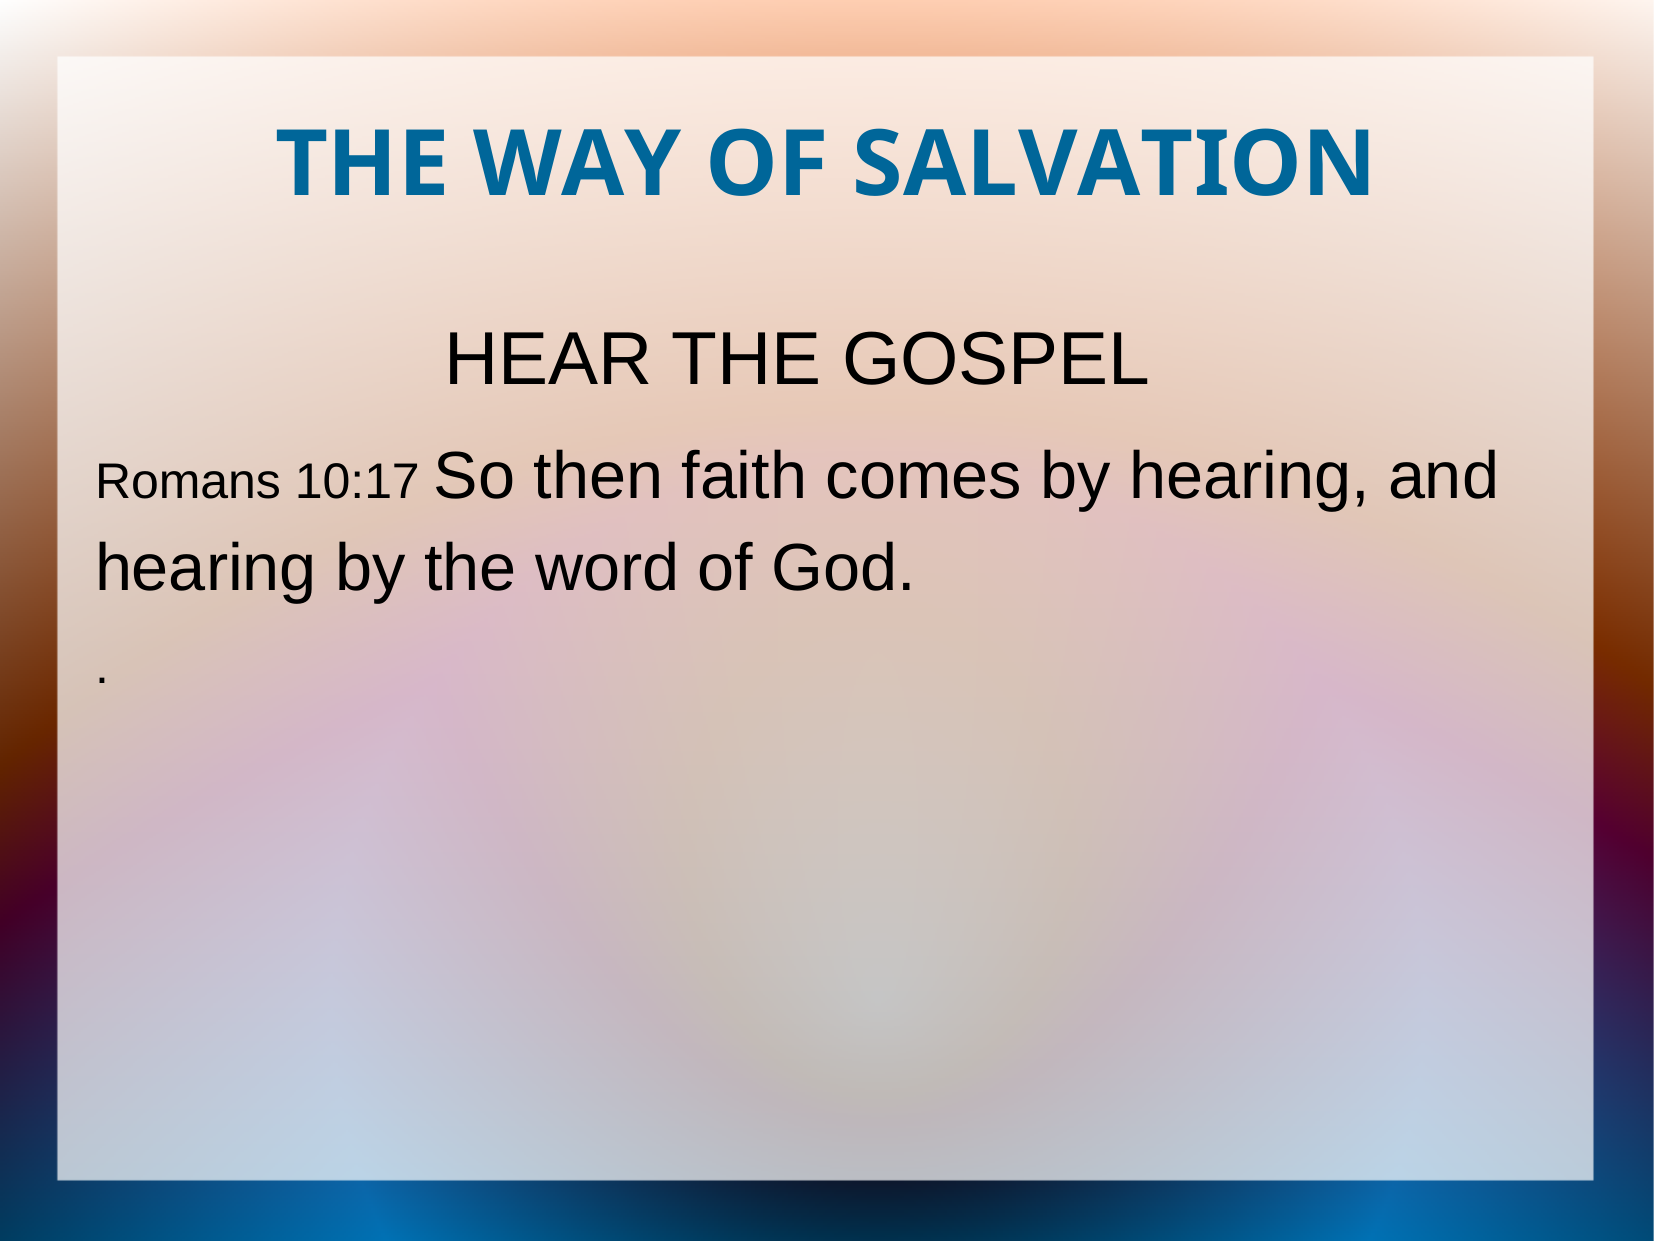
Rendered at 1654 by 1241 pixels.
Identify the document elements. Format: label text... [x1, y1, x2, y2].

title THE WAY OF SALVATION [82, 103, 1571, 215]
text_box HEAR THE GOSPEL Romans 10:17 So then faith comes by hearing, and hearing by the word of God. . [80, 222, 1597, 709]
